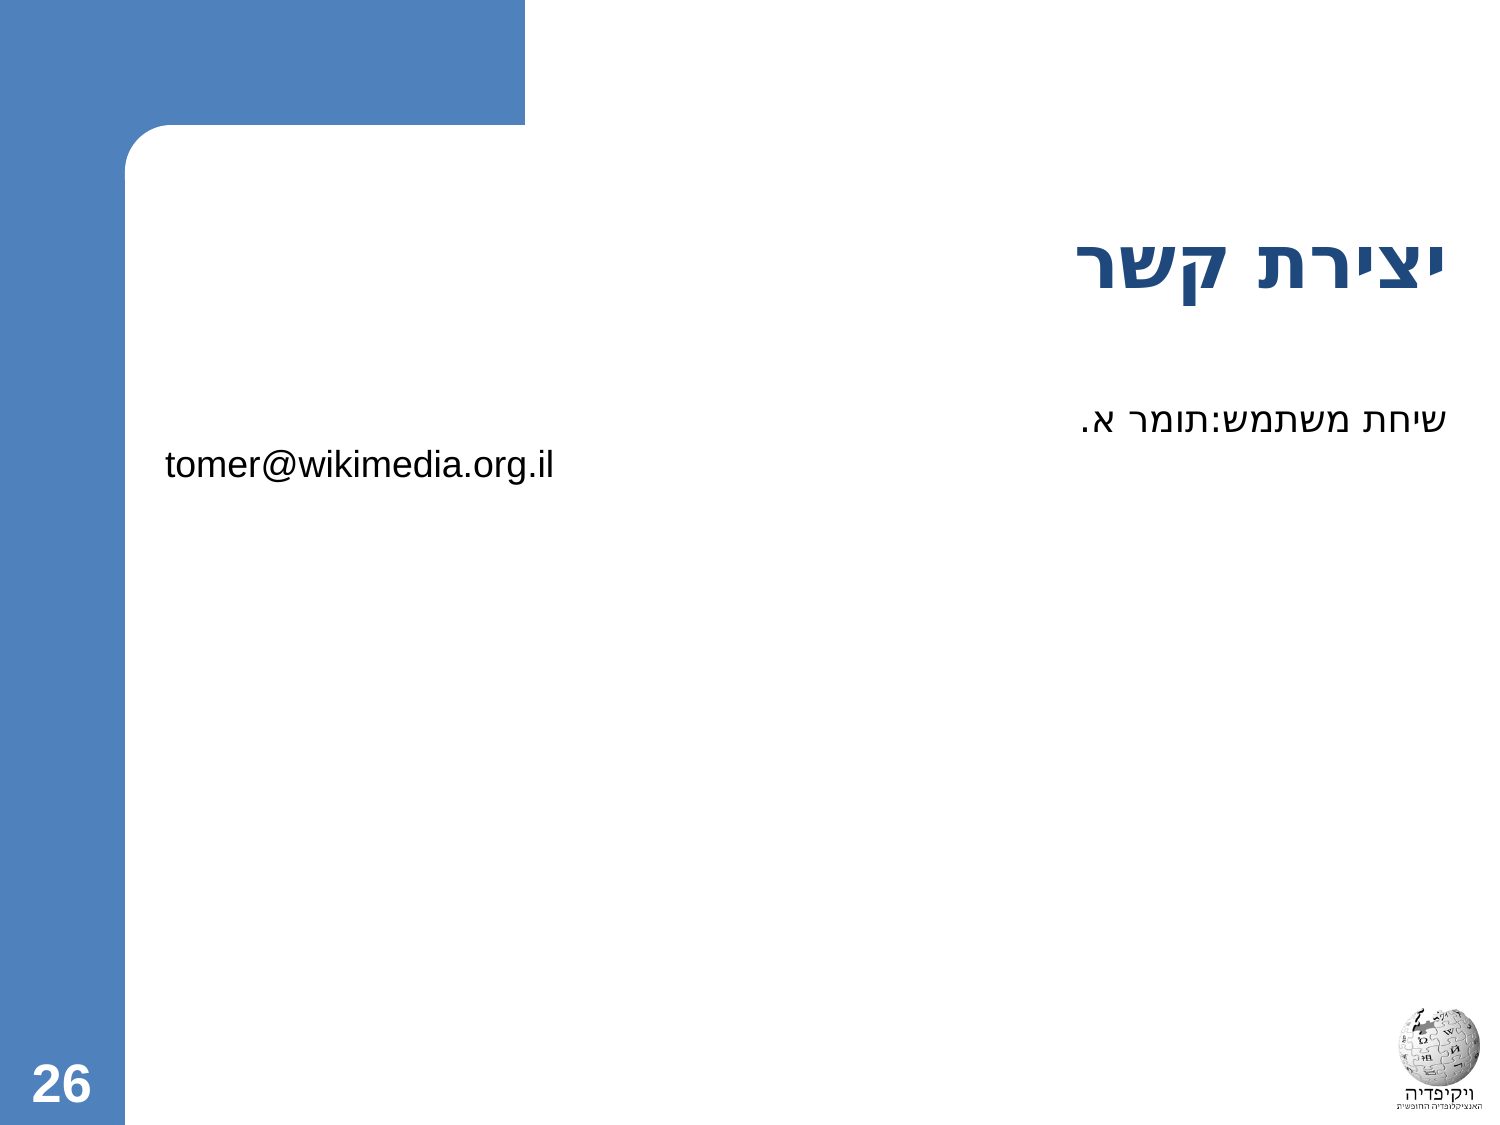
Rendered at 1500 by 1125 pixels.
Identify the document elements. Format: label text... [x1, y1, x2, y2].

list שיחת משתמש:תומר א. tomer@wikimedia.org.il [150, 387, 1463, 1000]
title יצירת קשר [150, 125, 1463, 313]
picture [1394, 1007, 1484, 1110]
slide_number <number> [13, 363, 111, 1121]
